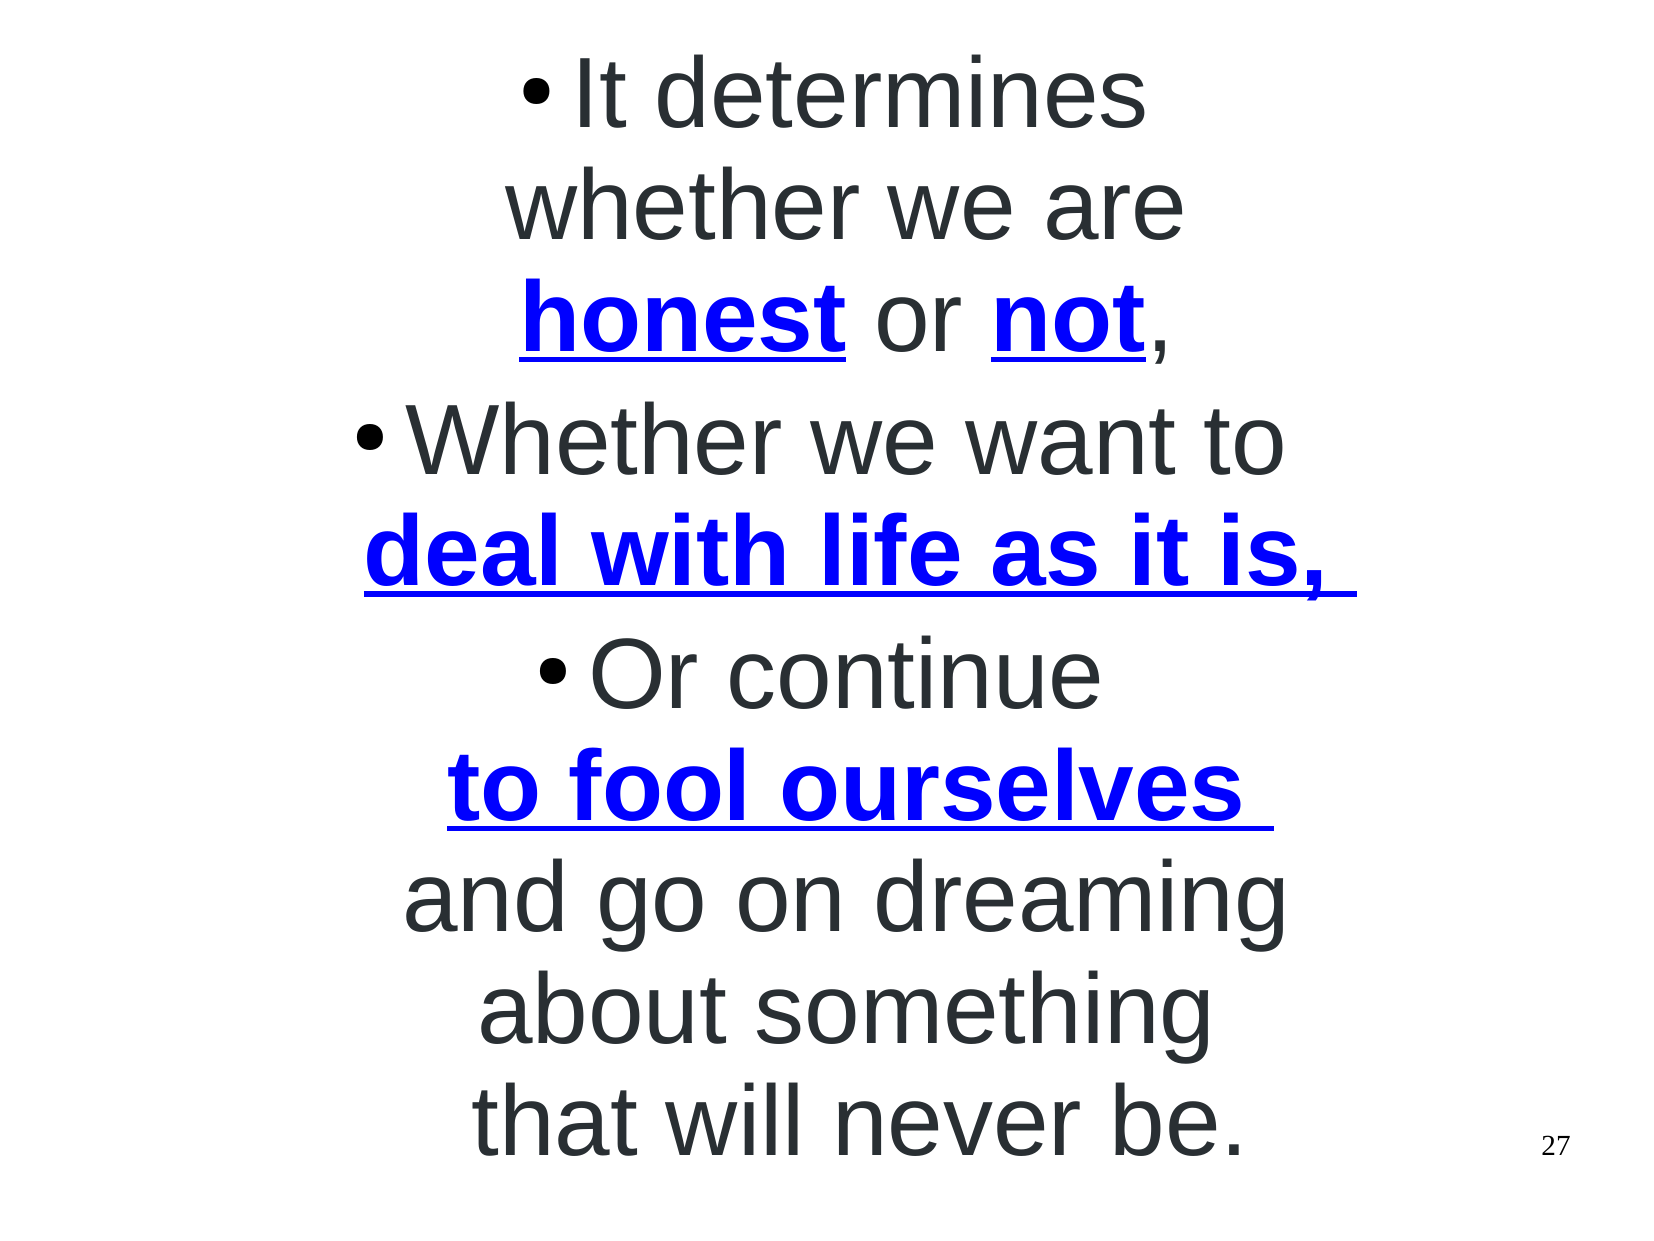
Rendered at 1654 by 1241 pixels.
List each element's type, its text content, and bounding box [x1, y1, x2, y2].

list It determines whether we are honest or not, Whether we want to deal with life as it is, Or continue to fool ourselves and go on dreaming about something that will never be. [37, 37, 1613, 1201]
